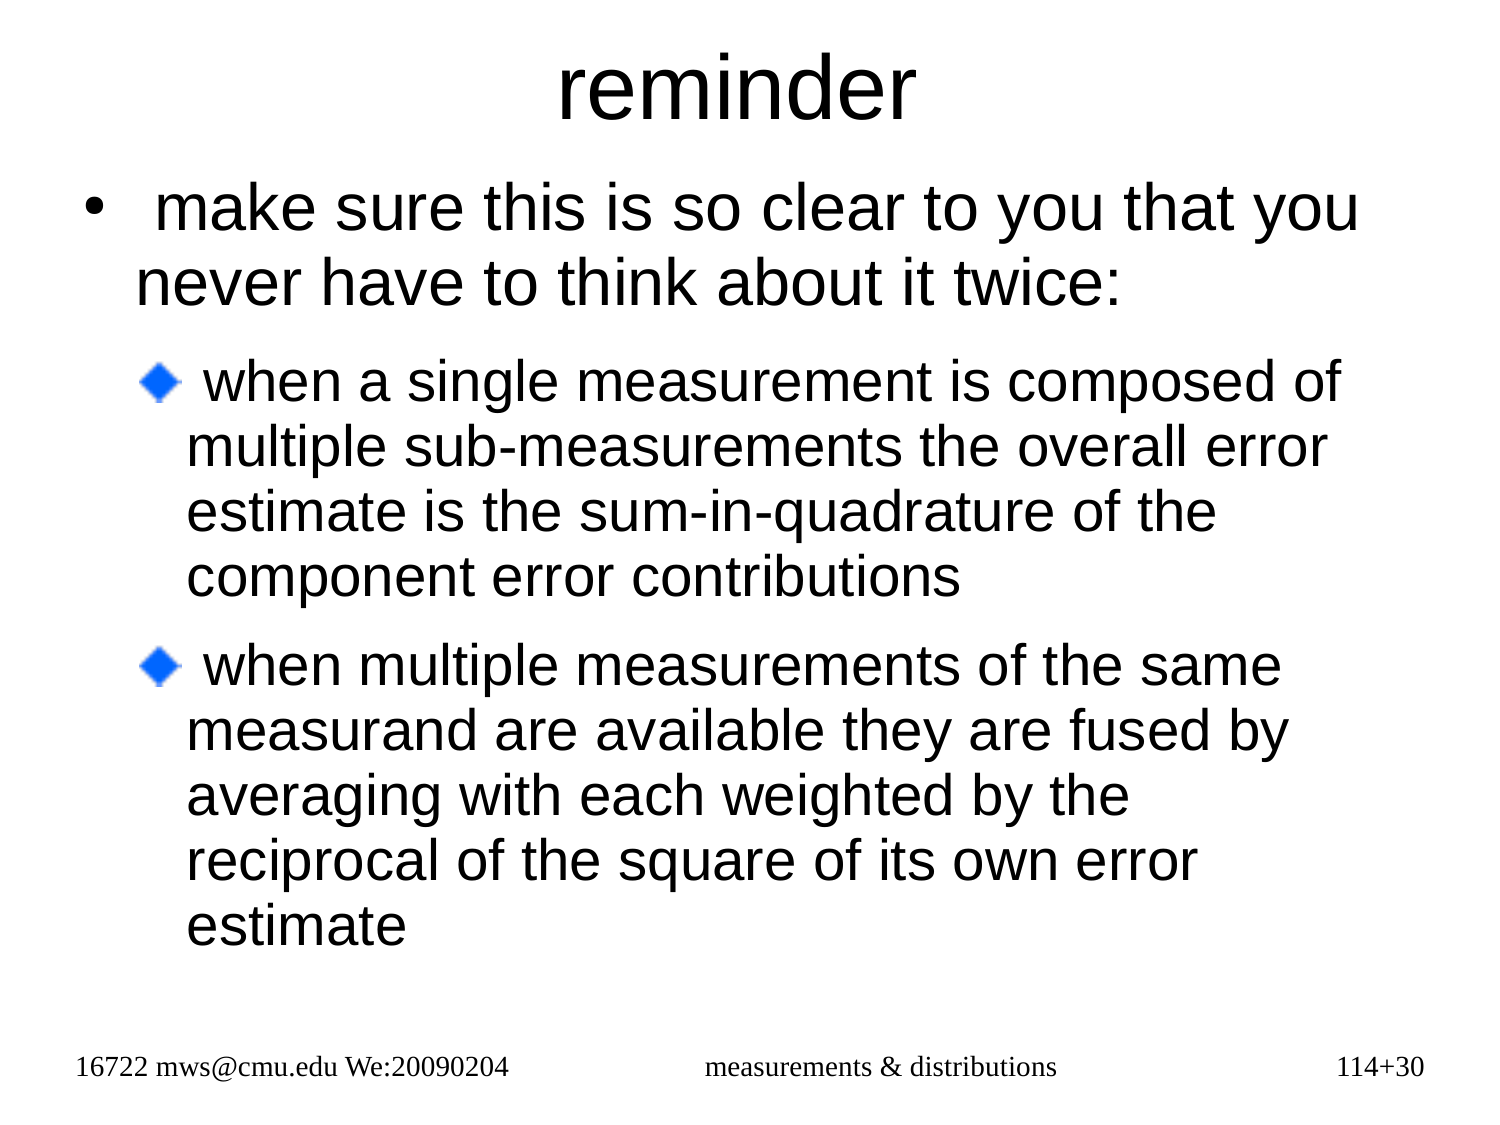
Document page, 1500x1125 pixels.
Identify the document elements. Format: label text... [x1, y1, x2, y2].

list make sure this is so clear to you that you never have to think about it twice: when a single measurement is composed of multiple sub-measurements the overall error estimate is the sum-in-quadrature of the component error contributions when multiple measurements of the same measurand are available they are fused by averaging with each weighted by the reciprocal of the square of its own error estimate [49, 162, 1413, 976]
title reminder [99, 28, 1375, 147]
